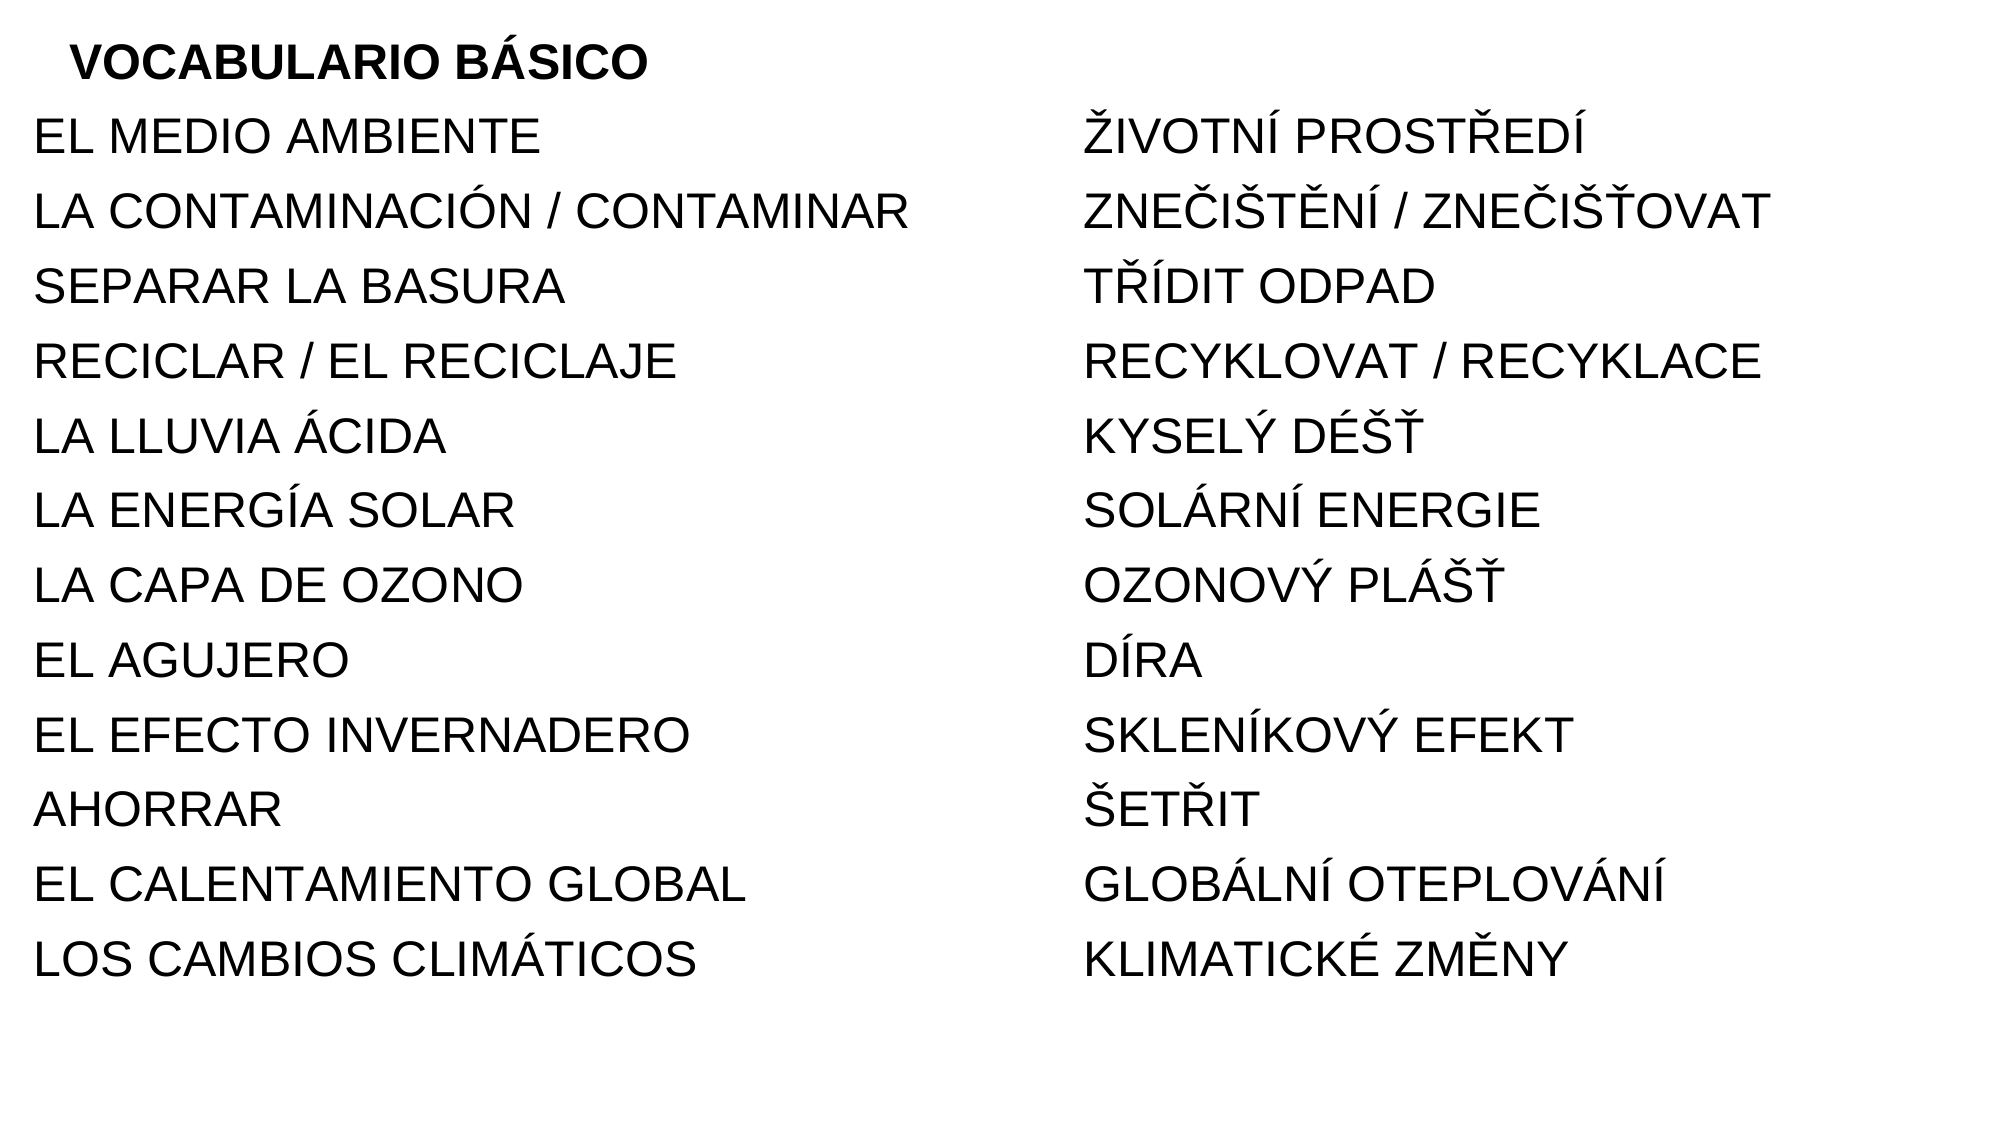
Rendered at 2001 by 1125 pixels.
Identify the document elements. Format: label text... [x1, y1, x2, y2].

list VOCABULARIO BÁSICO EL MEDIO AMBIENTE ŽIVOTNÍ PROSTŘEDÍ LA CONTAMINACIÓN / CONTAMINAR ZNEČIŠTĚNÍ / ZNEČIŠŤOVAT SEPARAR LA BASURA TŘÍDIT ODPAD RECICLAR / EL RECICLAJE RECYKLOVAT / RECYKLACE LA LLUVIA ÁCIDA KYSELÝ DÉŠŤ LA ENERGÍA SOLAR SOLÁRNÍ ENERGIE LA CAPA DE OZONO OZONOVÝ PLÁŠŤ EL AGUJERO DÍRA EL EFECTO INVERNADERO SKLENÍKOVÝ EFEKT AHORRAR ŠETŘIT EL CALENTAMIENTO GLOBAL GLOBÁLNÍ OTEPLOVÁNÍ LOS CAMBIOS CLIMÁTICOS KLIMATICKÉ ZMĚNY [19, 28, 1966, 1008]
